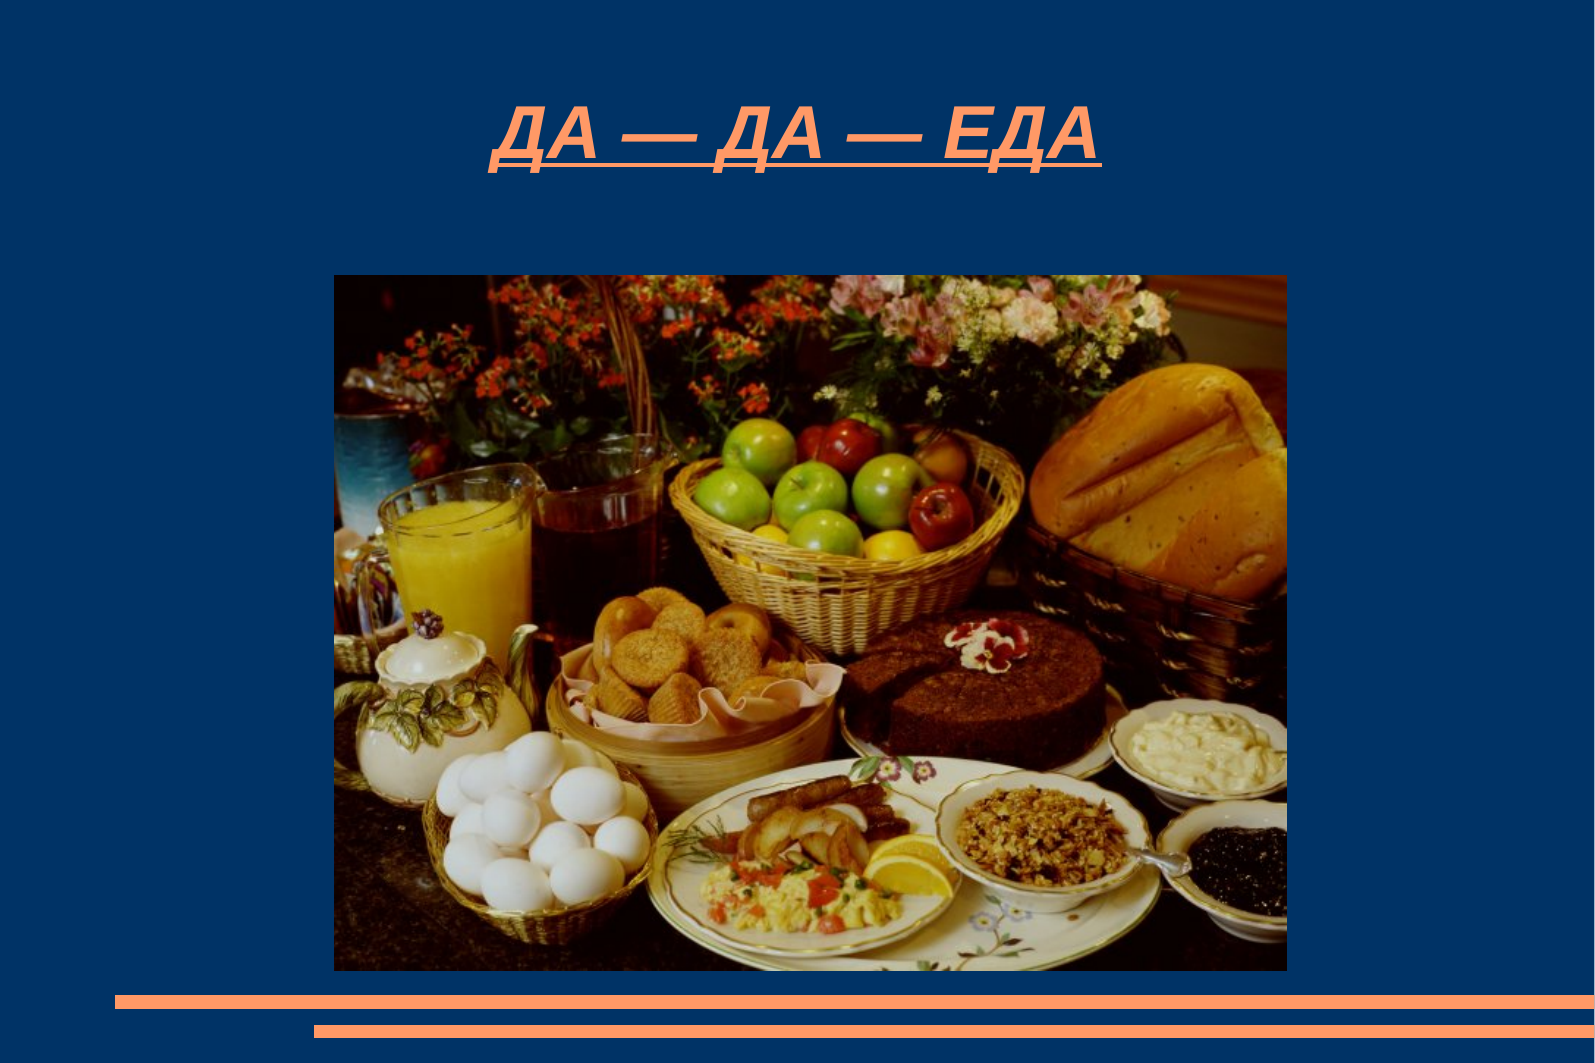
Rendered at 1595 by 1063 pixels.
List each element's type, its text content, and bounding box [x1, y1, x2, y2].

title ДА — ДА — ЕДА [117, 39, 1479, 218]
picture [334, 276, 1287, 971]
